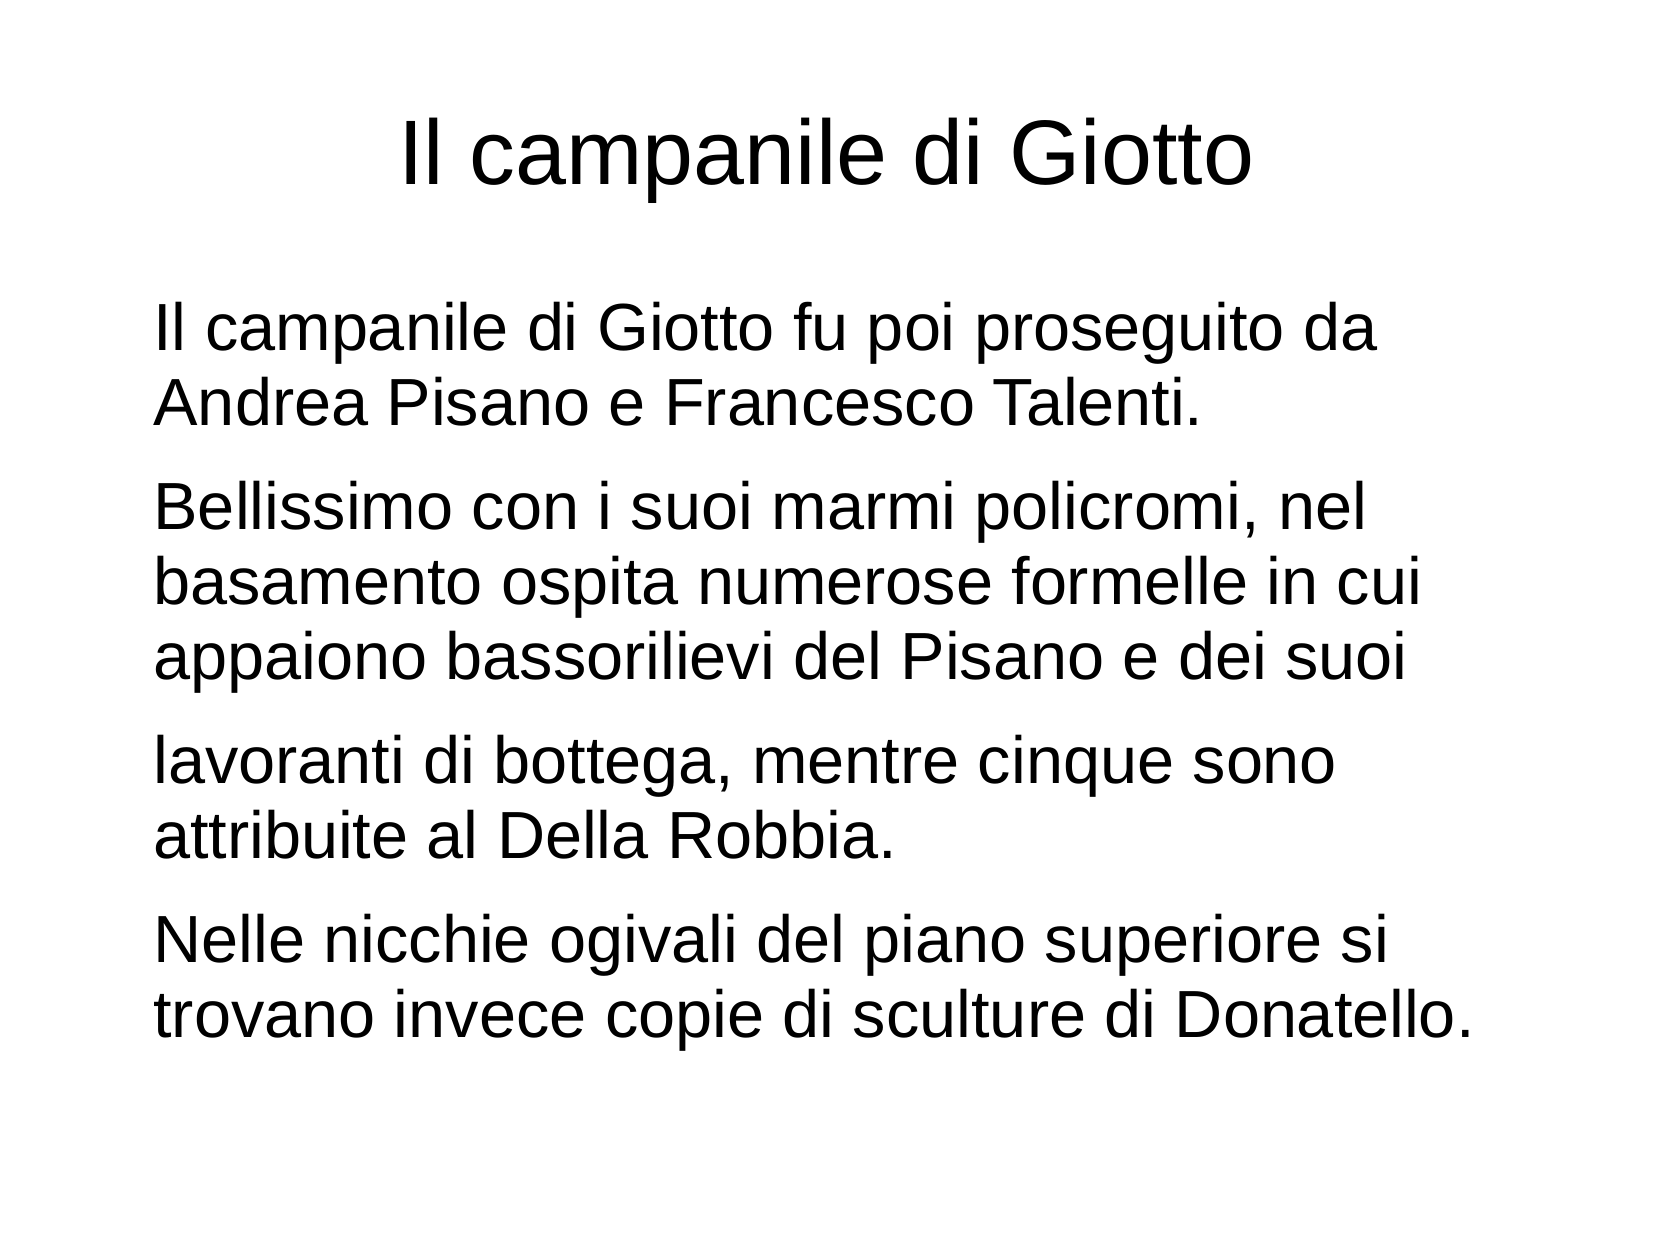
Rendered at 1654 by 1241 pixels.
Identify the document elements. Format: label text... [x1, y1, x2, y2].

title Il campanile di Giotto [82, 49, 1571, 257]
list Il campanile di Giotto fu poi proseguito da Andrea Pisano e Francesco Talenti. Bellissimo con i suoi marmi policromi, nel basamento ospita numerose formelle in cui appaiono bassorilievi del Pisano e dei suoi lavoranti di bottega, mentre cinque sono attribuite al Della Robbia. Nelle nicchie ogivali del piano superiore si trovano invece copie di sculture di Donatello. [82, 290, 1571, 1109]
